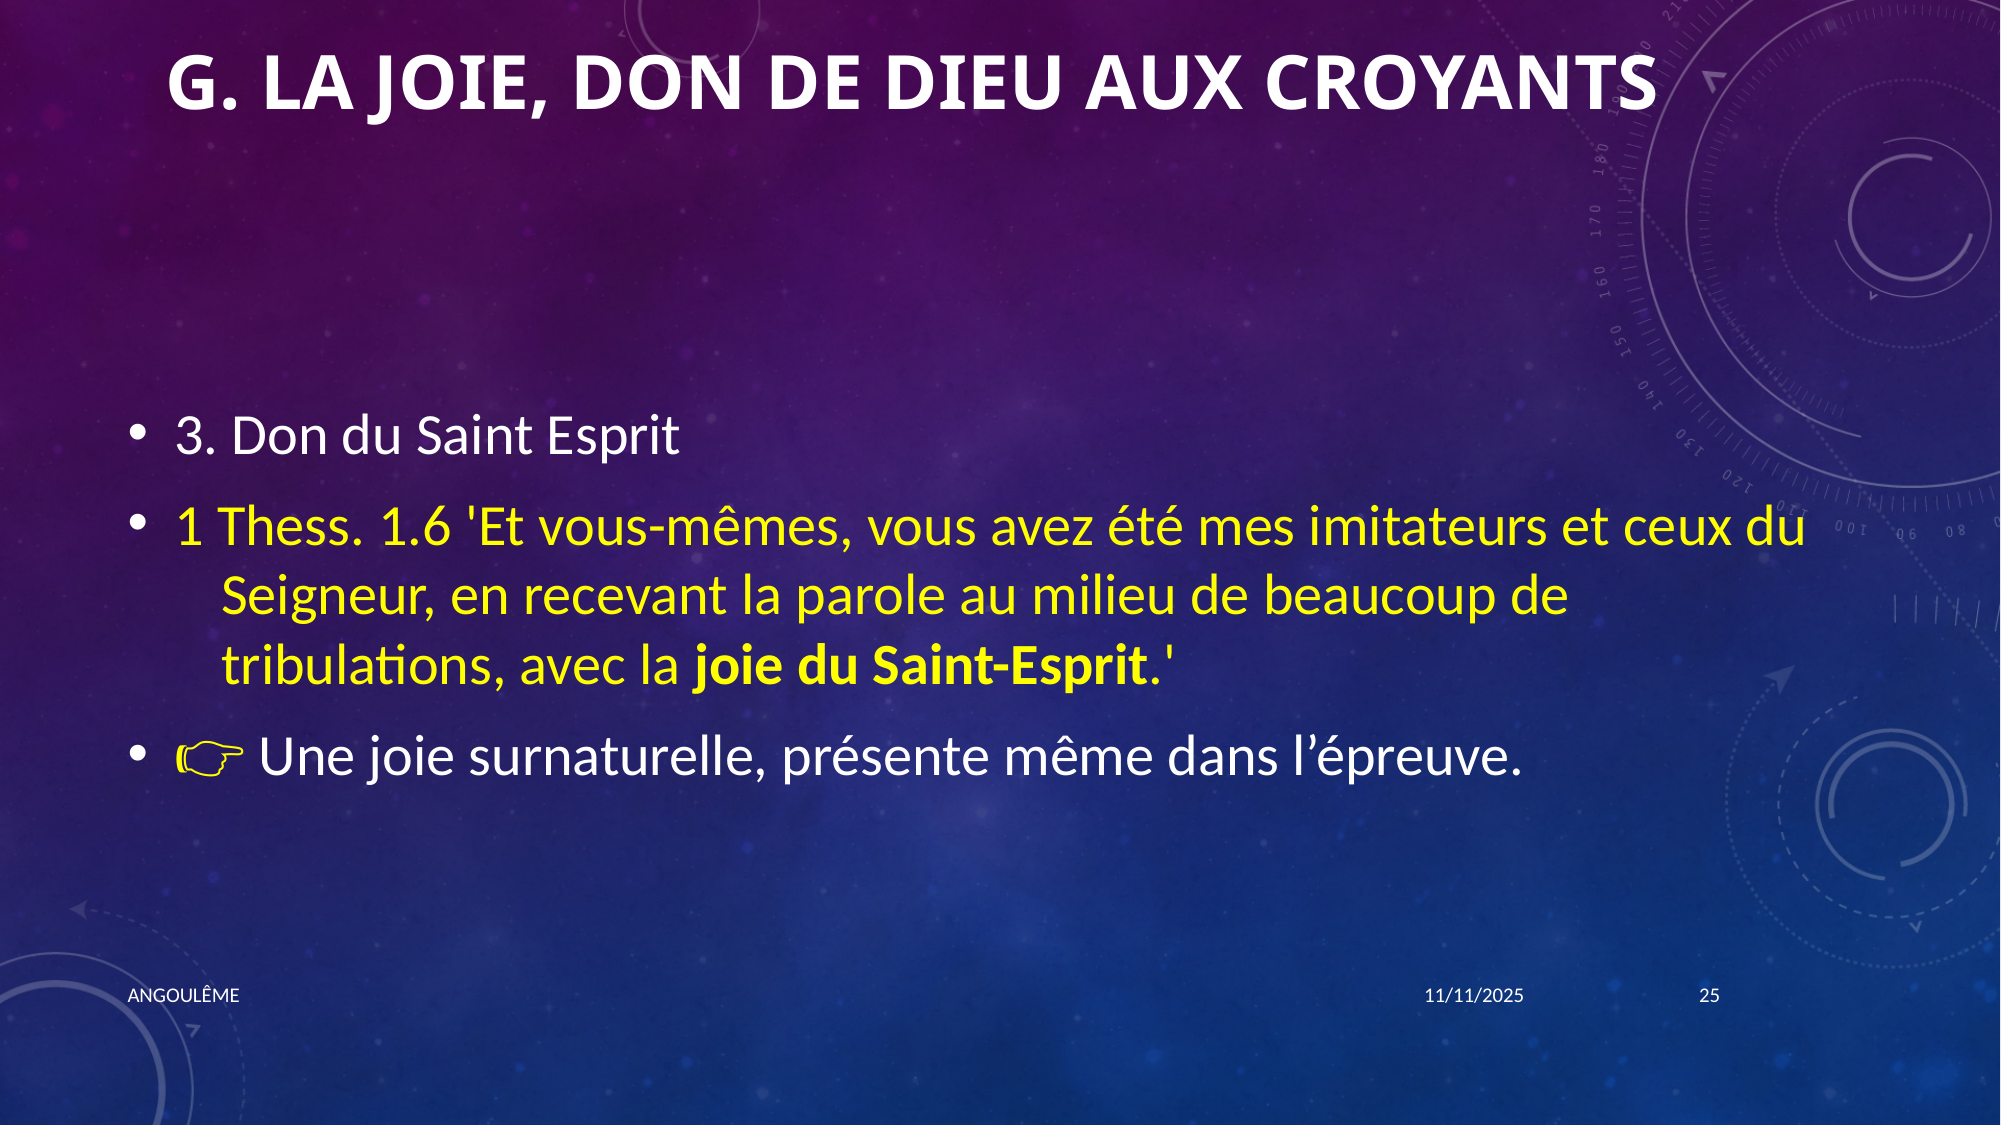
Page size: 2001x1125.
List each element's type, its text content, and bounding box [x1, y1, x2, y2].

text_box 11/11/2025 [1409, 963, 1672, 1026]
text_box ANGOULÊME [112, 963, 1397, 1026]
title G. La joie, don de Dieu aux CROYANTs [0, 0, 1775, 159]
text_box [1684, 963, 1775, 1026]
list 3. Don du Saint Esprit 1 Thess. 1.6 'Et vous-mêmes, vous avez été mes imitateurs et ceux du Seigneur, en recevant la parole au milieu de beaucoup de tribulations, avec la joie du Saint-Esprit.' 👉 Une joie surnaturelle, présente même dans l’épreuve. [112, 158, 1871, 1025]
